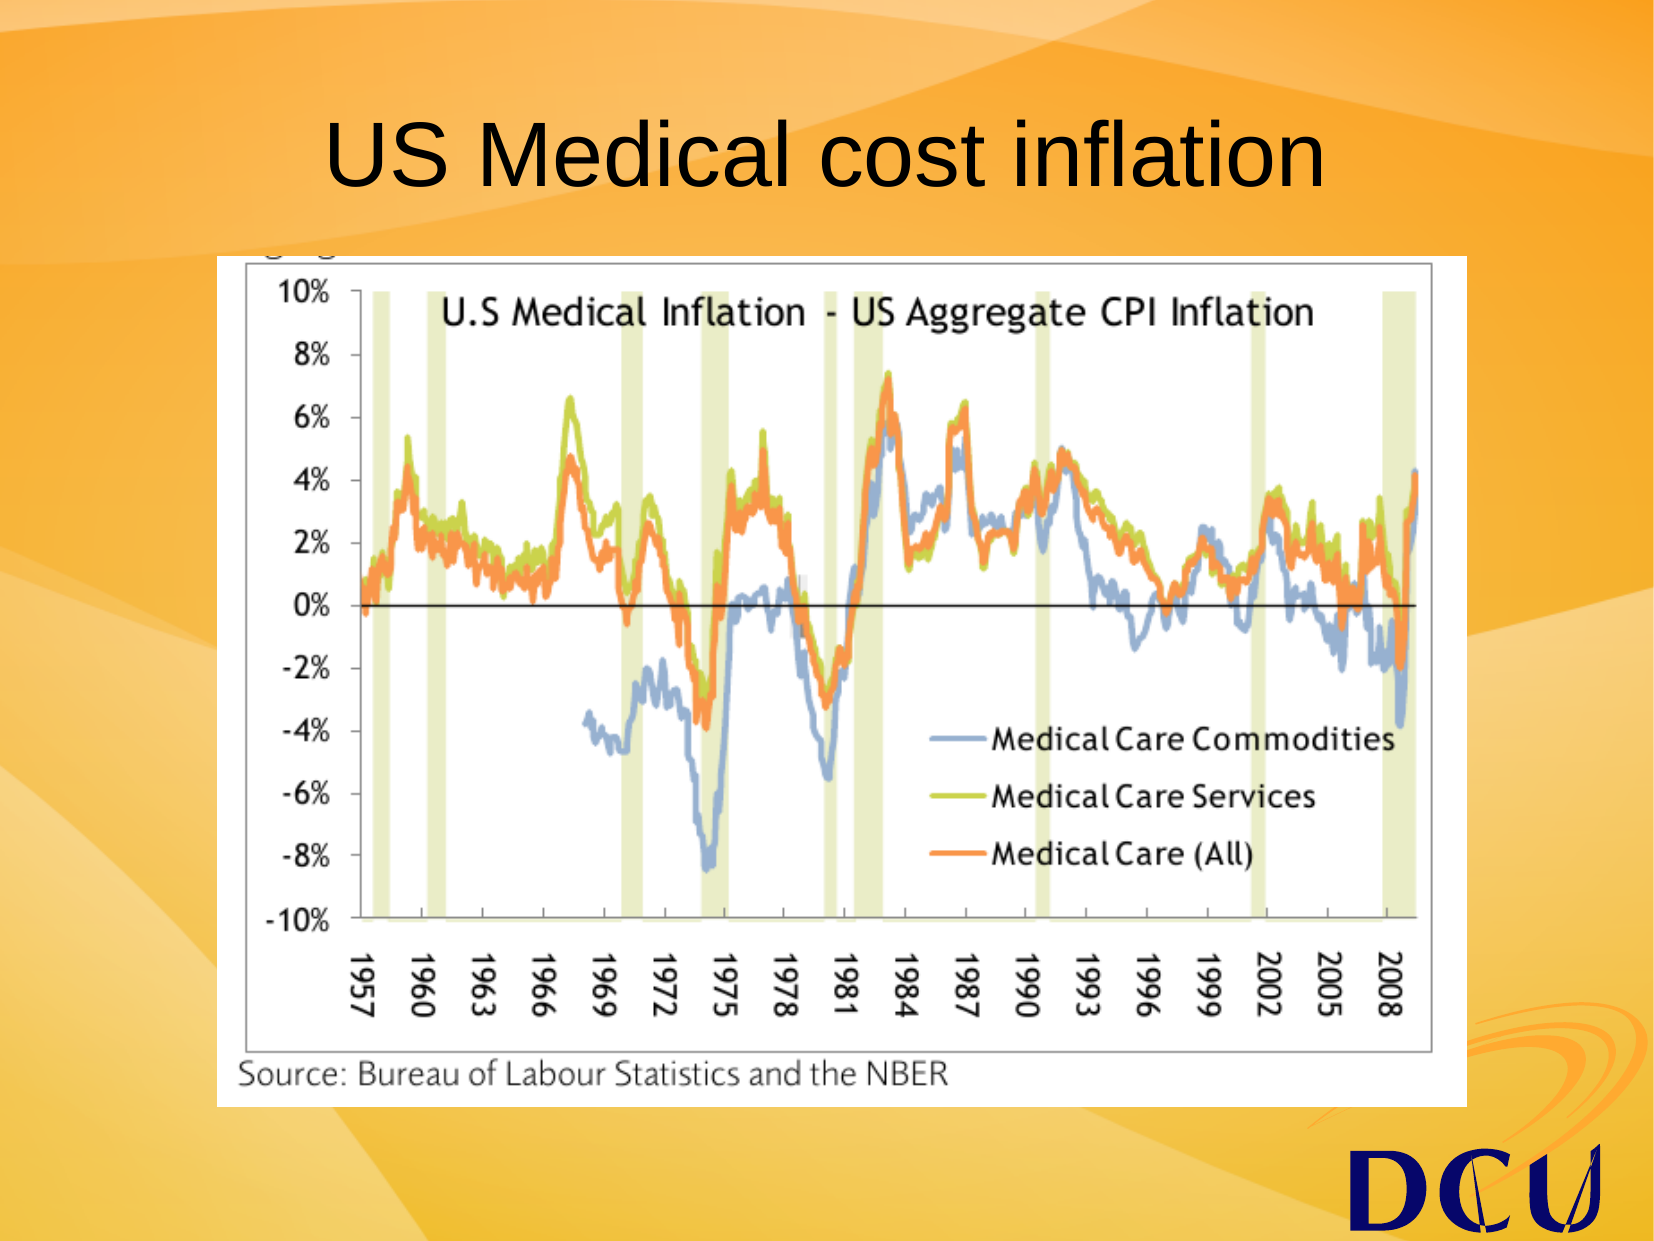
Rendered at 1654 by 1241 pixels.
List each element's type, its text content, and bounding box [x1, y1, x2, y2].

title US Medical cost inflation [82, 49, 1571, 257]
picture [0, 0, 1654, 1241]
